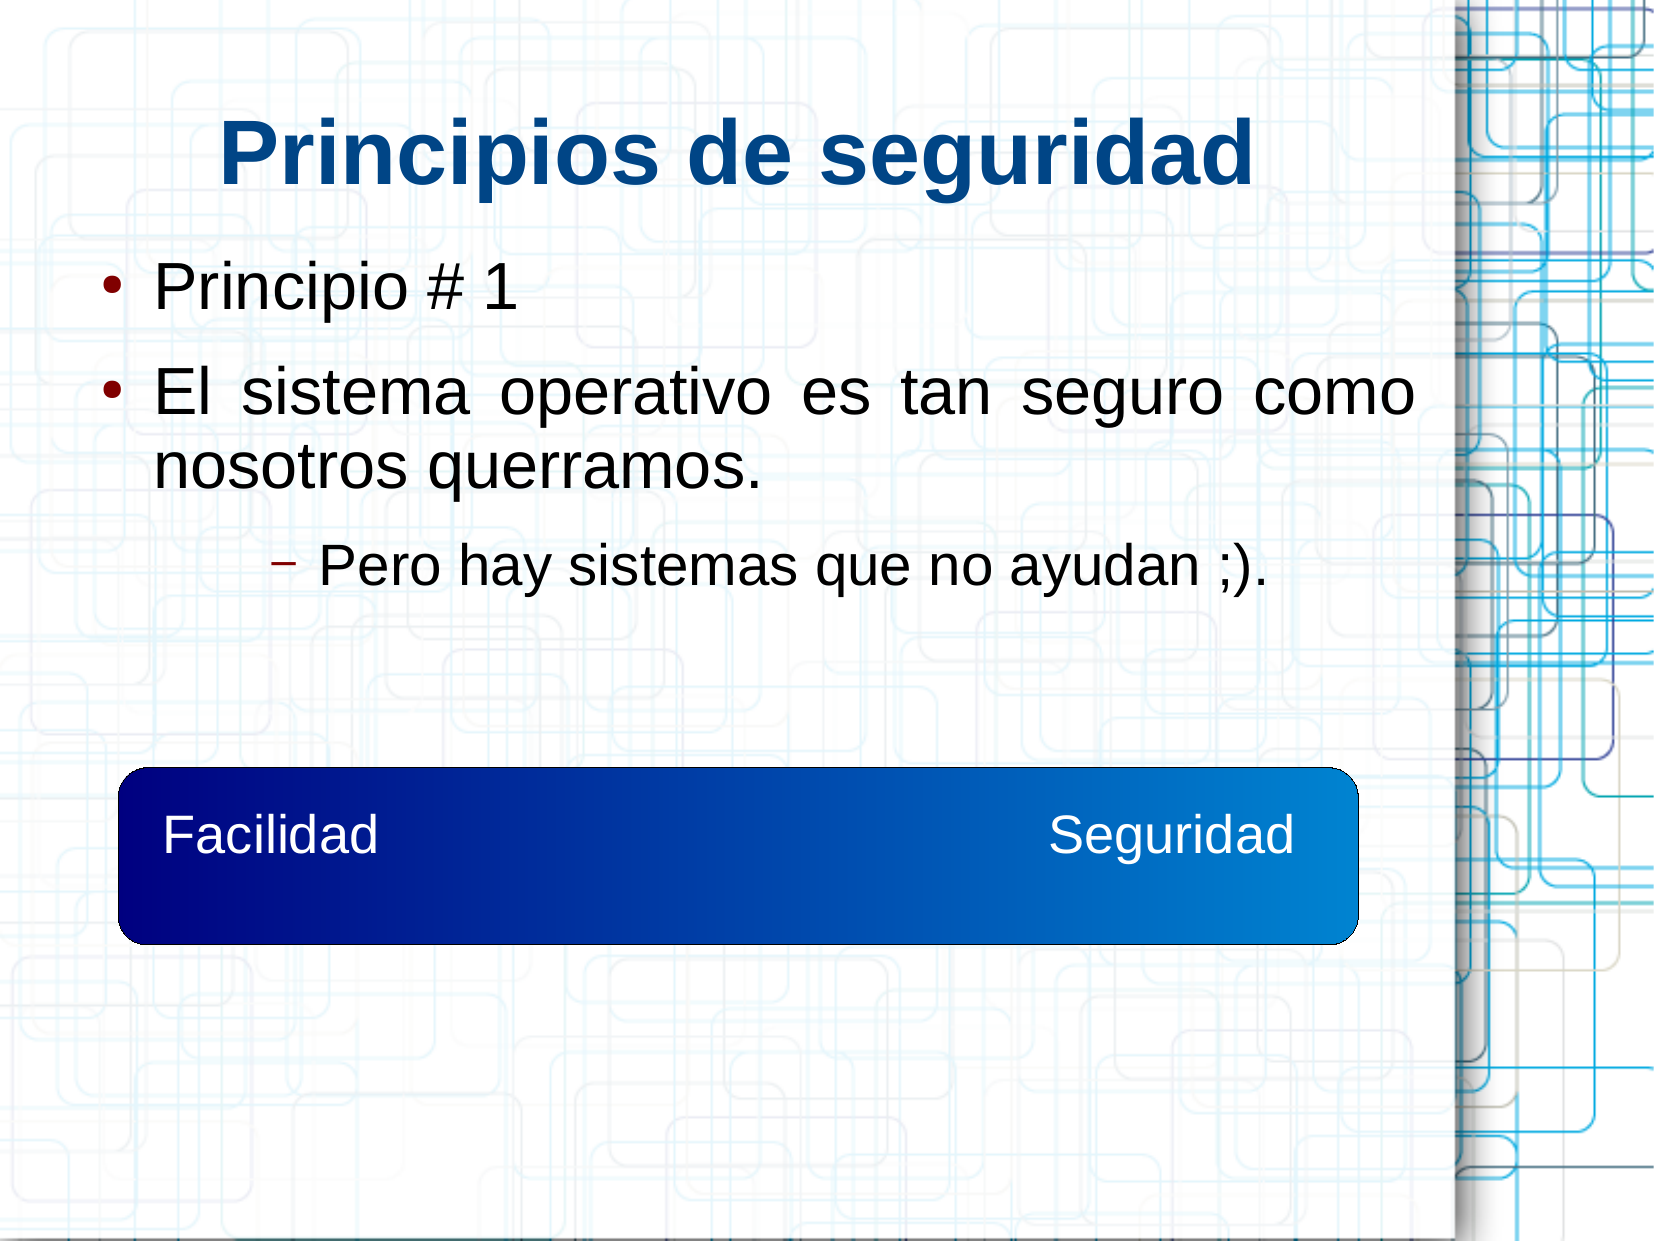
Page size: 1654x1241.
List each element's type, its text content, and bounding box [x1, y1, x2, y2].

list Principio # 1 El sistema operativo es tan seguro como nosotros querramos. Pero hay sistemas que no ayudan ;). [82, 249, 1418, 1054]
title Principios de seguridad [59, 56, 1418, 250]
picture [0, 0, 1654, 1241]
text_box [118, 767, 1359, 945]
text_box Seguridad [1033, 797, 1329, 873]
text_box Facilidad [147, 797, 443, 873]
